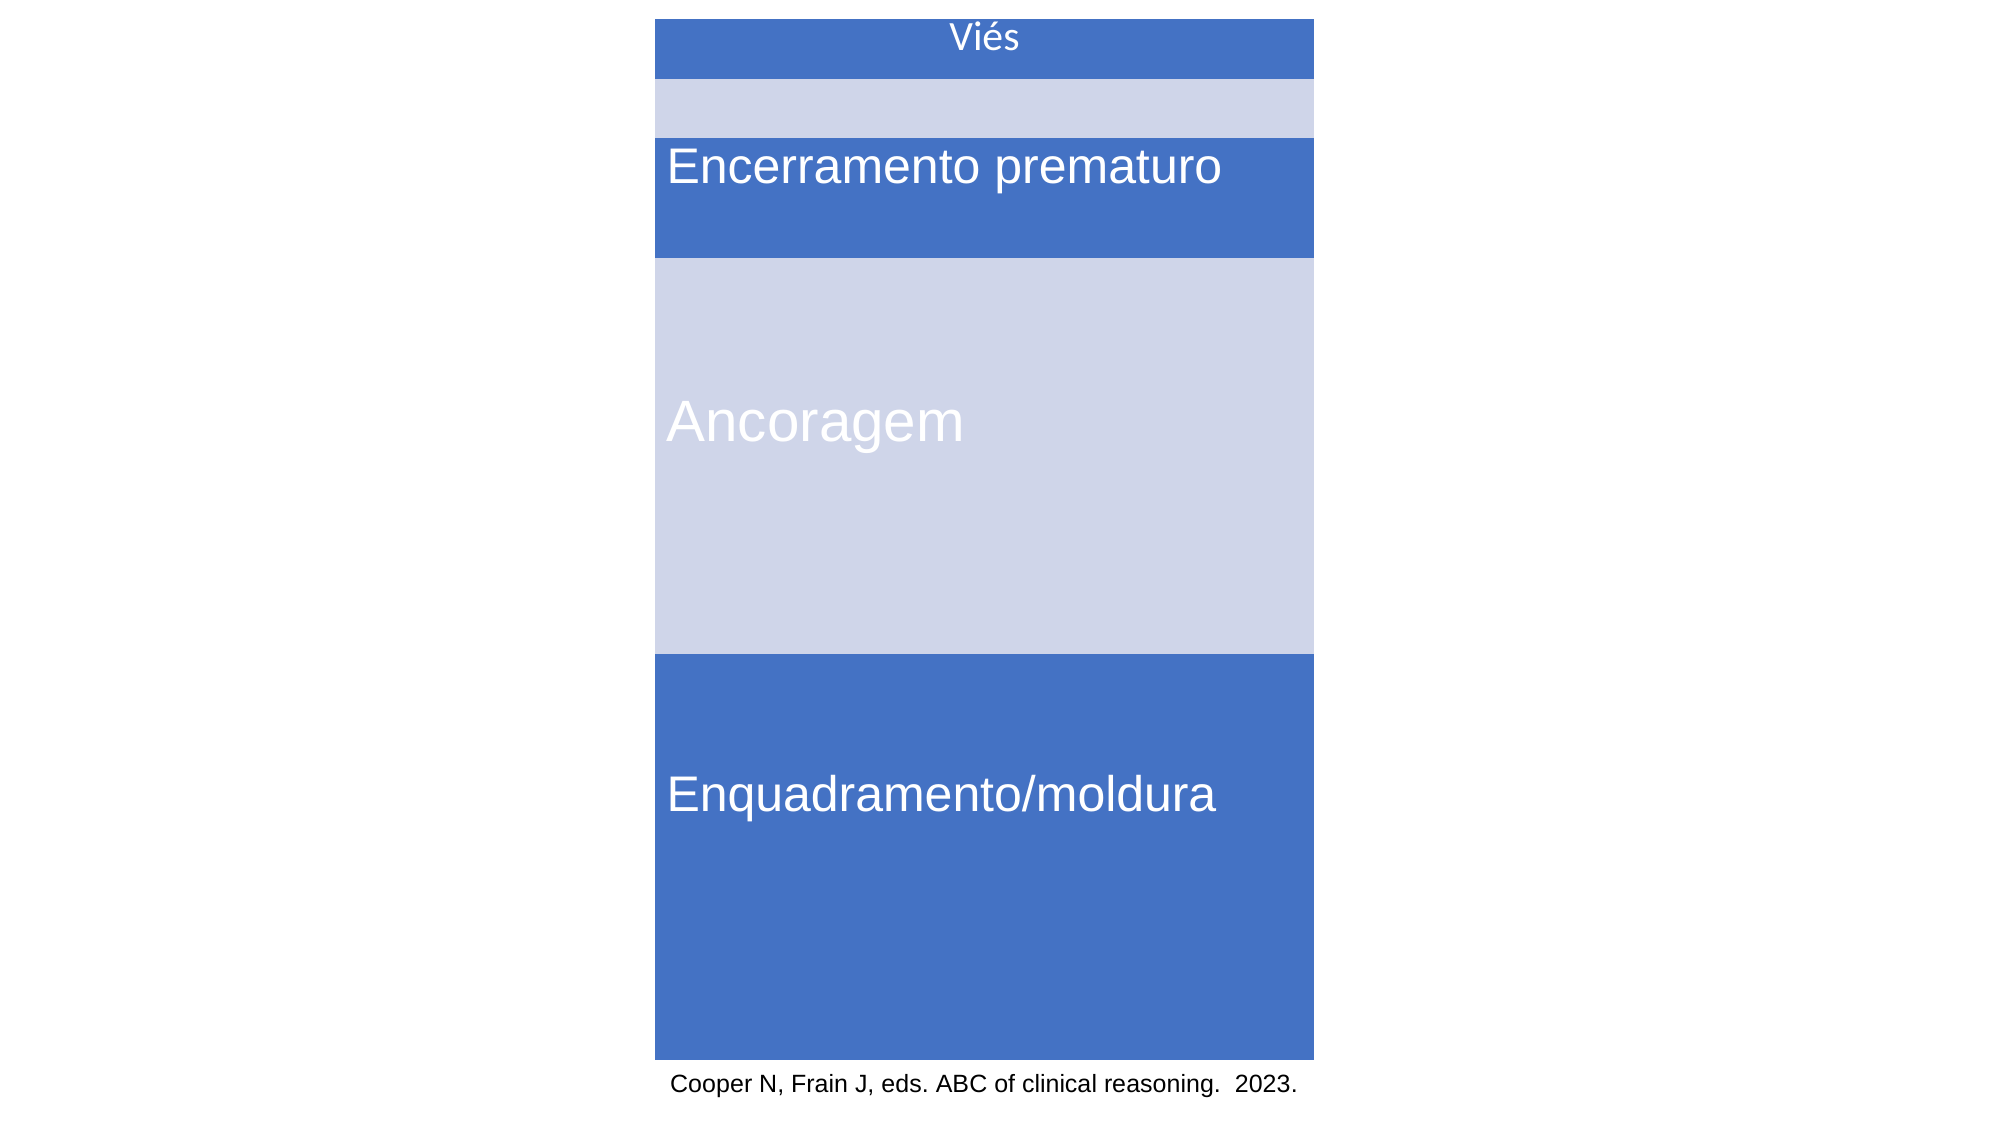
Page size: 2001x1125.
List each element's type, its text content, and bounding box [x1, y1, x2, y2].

table_cell Encerramento prematuro [655, 138, 1314, 258]
table_cell Ancoragem [655, 258, 1314, 654]
table_cell [655, 79, 1314, 138]
table_cell Enquadramento/moldura [655, 654, 1314, 1060]
text_box Cooper N, Frain J, eds. ABC of clinical reasoning. 2023. [655, 1060, 2000, 1106]
table_header Viés [655, 19, 1314, 79]
